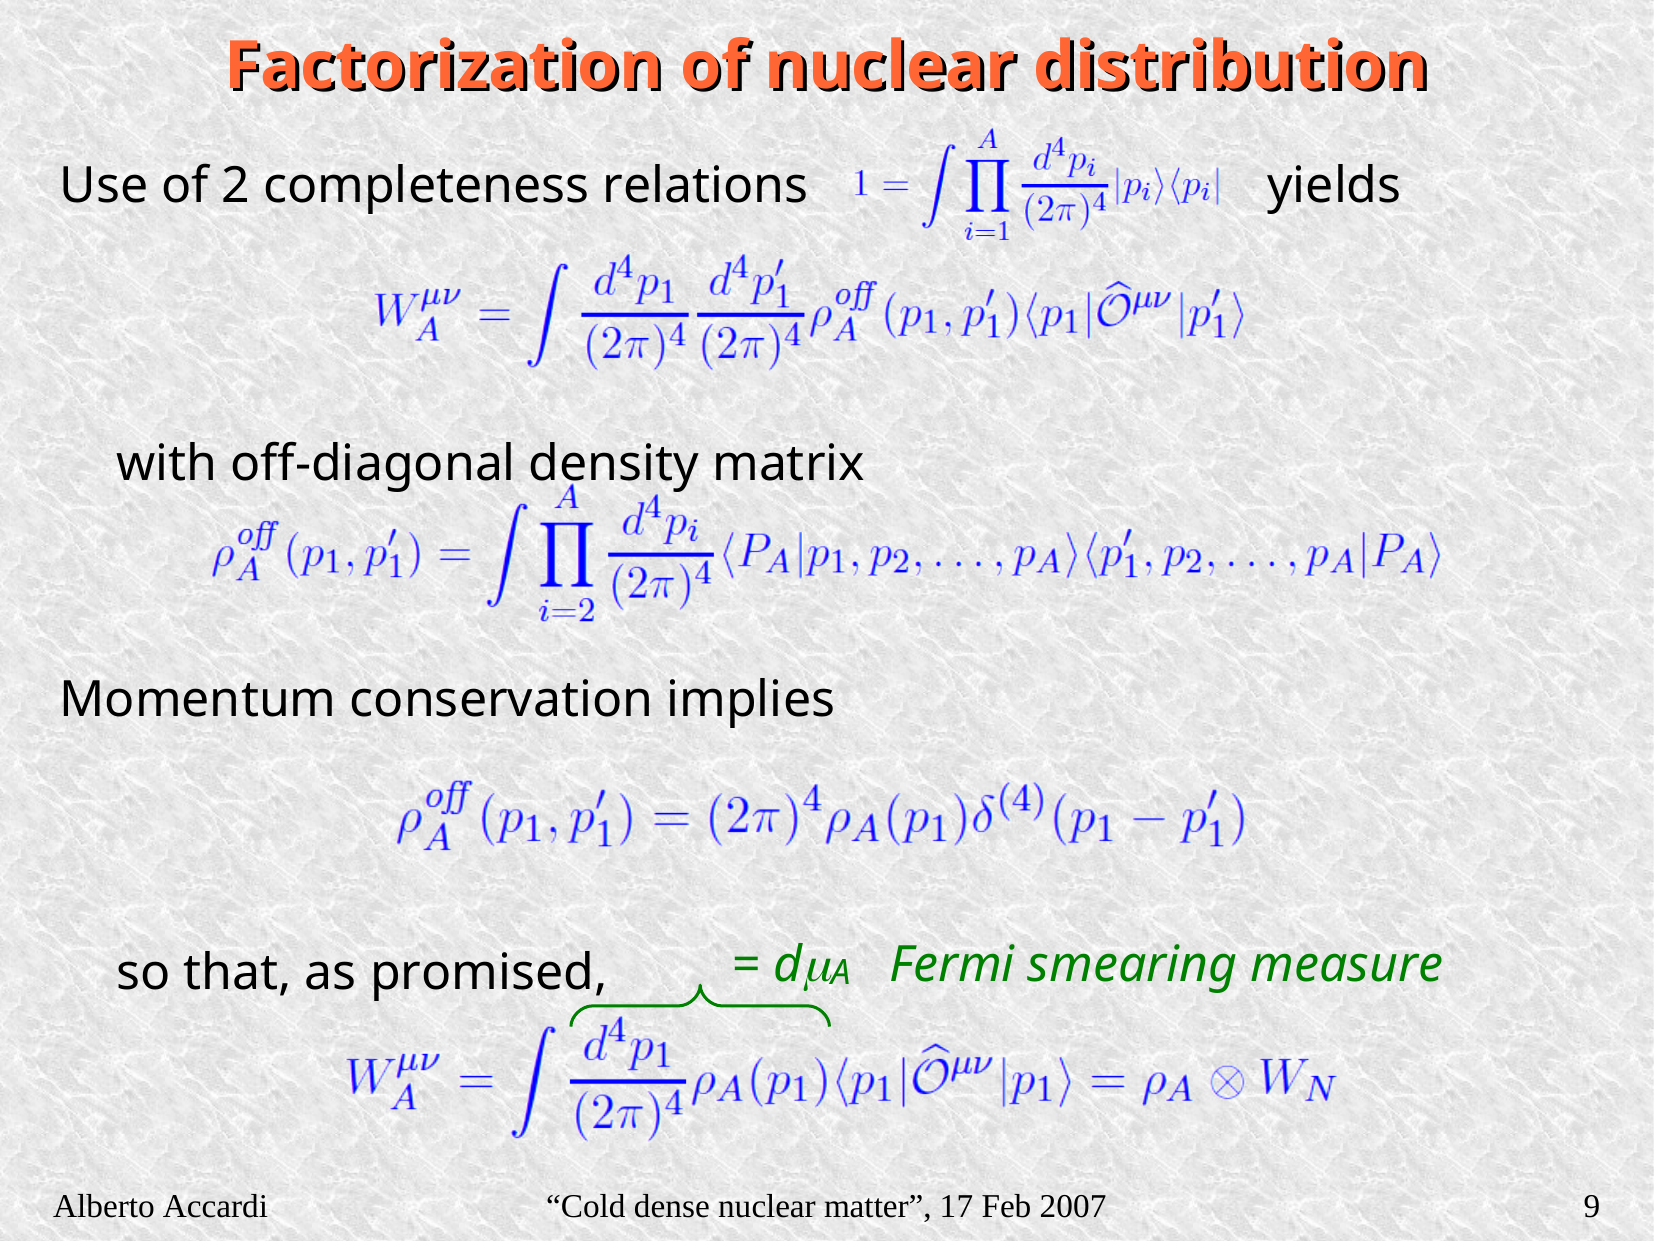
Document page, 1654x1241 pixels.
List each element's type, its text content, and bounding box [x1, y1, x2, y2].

text_box = dmA Fermi smearing measure [716, 920, 1439, 1010]
text_box Factorization of nuclear distribution [29, 5, 1625, 133]
text_box Momentum conservation implies so that, as promised, [44, 655, 1634, 972]
text_box Use of 2 completeness relations yields with off-diagonal density matrix [44, 141, 1634, 463]
picture [0, 0, 1654, 1241]
